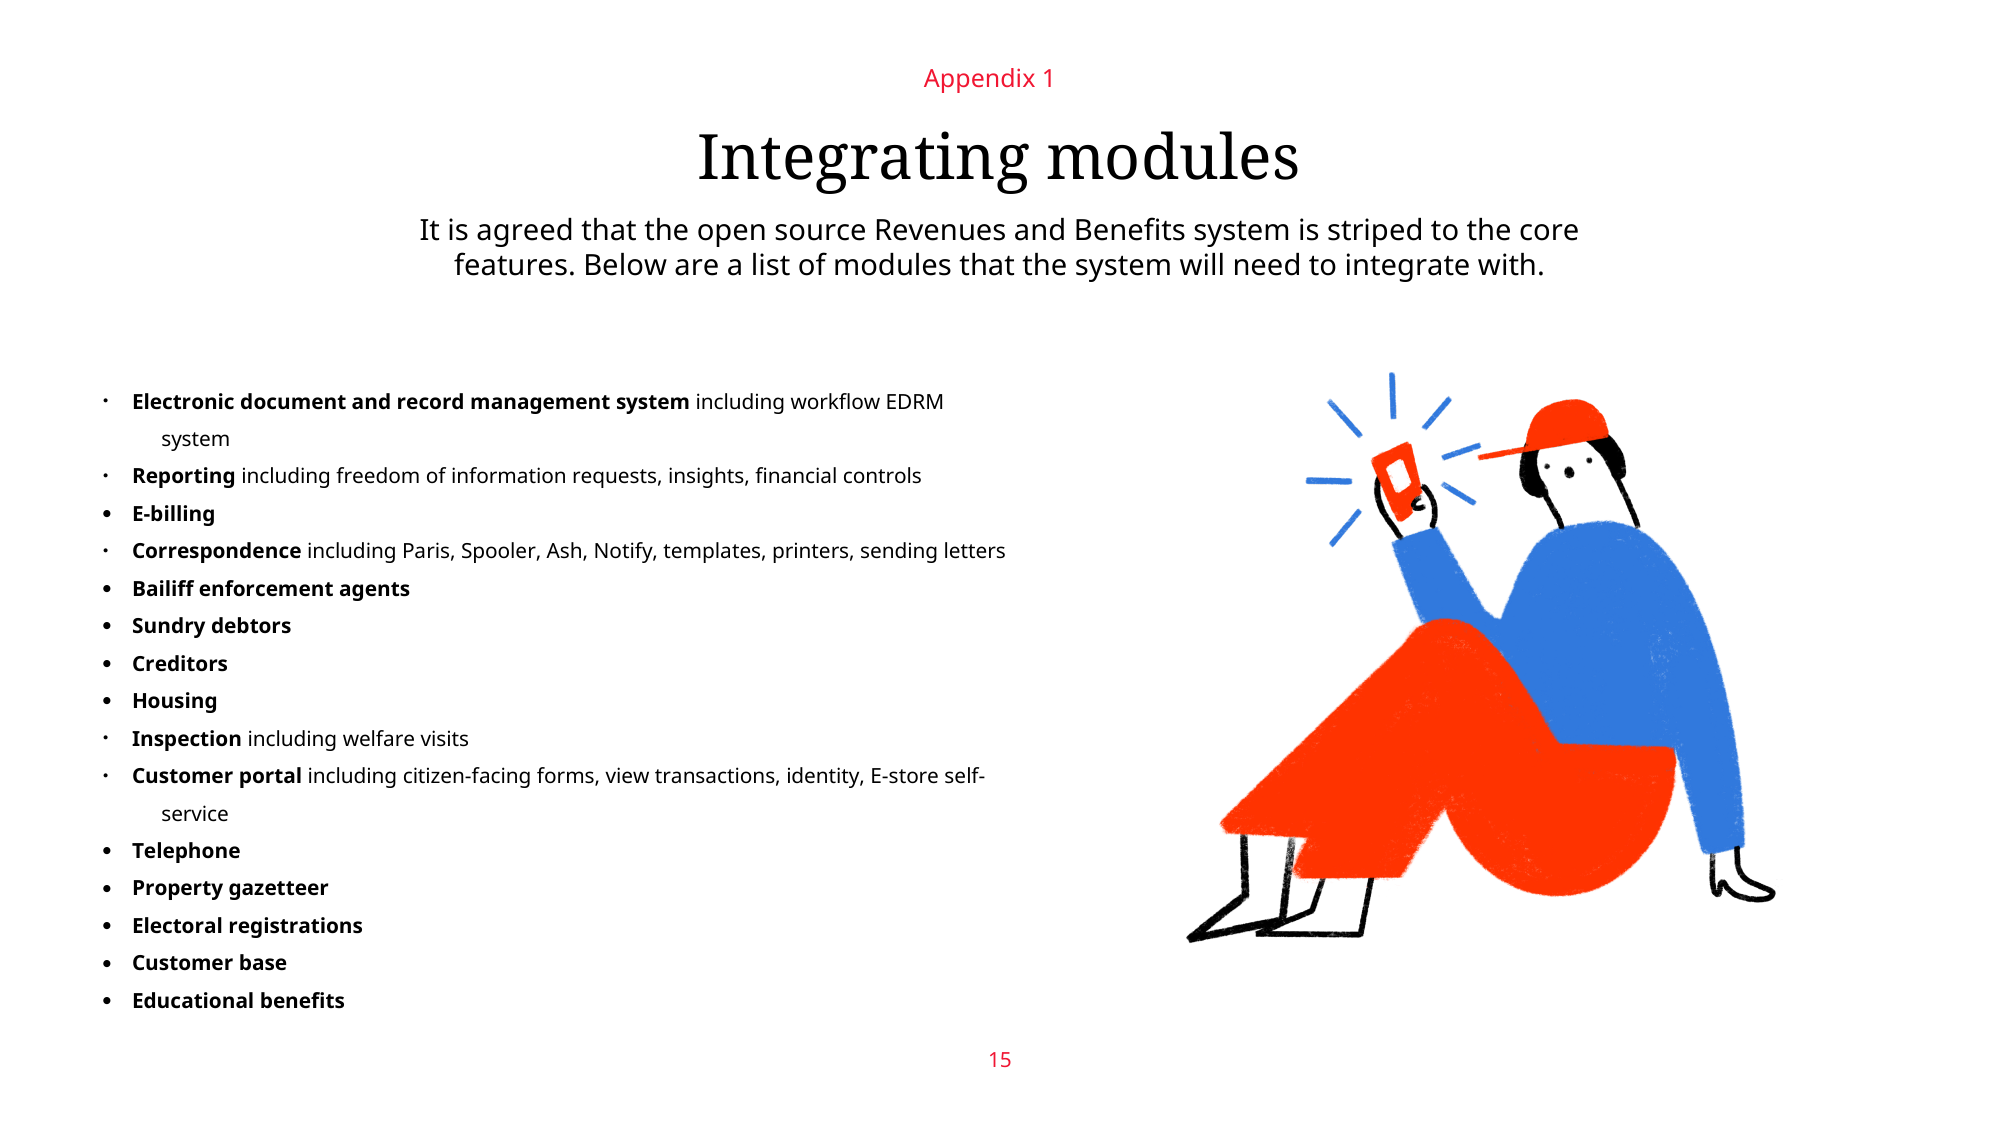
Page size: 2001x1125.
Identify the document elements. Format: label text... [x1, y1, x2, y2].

text_box Integrating modules [84, 126, 1914, 204]
picture [1160, 229, 1819, 1125]
text_box 61 [955, 997, 1045, 1123]
text_box It is agreed that the open source Revenues and Benefits system is striped to the core features. Below are a list of modules that the system will need to integrate with. [395, 203, 1605, 345]
text_box Appendix 1 [775, 58, 1205, 97]
text_box Electronic document and record management system including workflow EDRM system Reporting including freedom of information requests, insights, financial controls E-billing Correspondence including Paris, Spooler, Ash, Notify, templates, printers, sending letters Bailiff enforcement agents Sundry debtors Creditors Housing Inspection including welfare visits Customer portal including citizen-facing forms, view transactions, identity, E-store self-service Telephone Property gazetteer Electoral registrations Customer base Educational benefits [80, 369, 1024, 1043]
